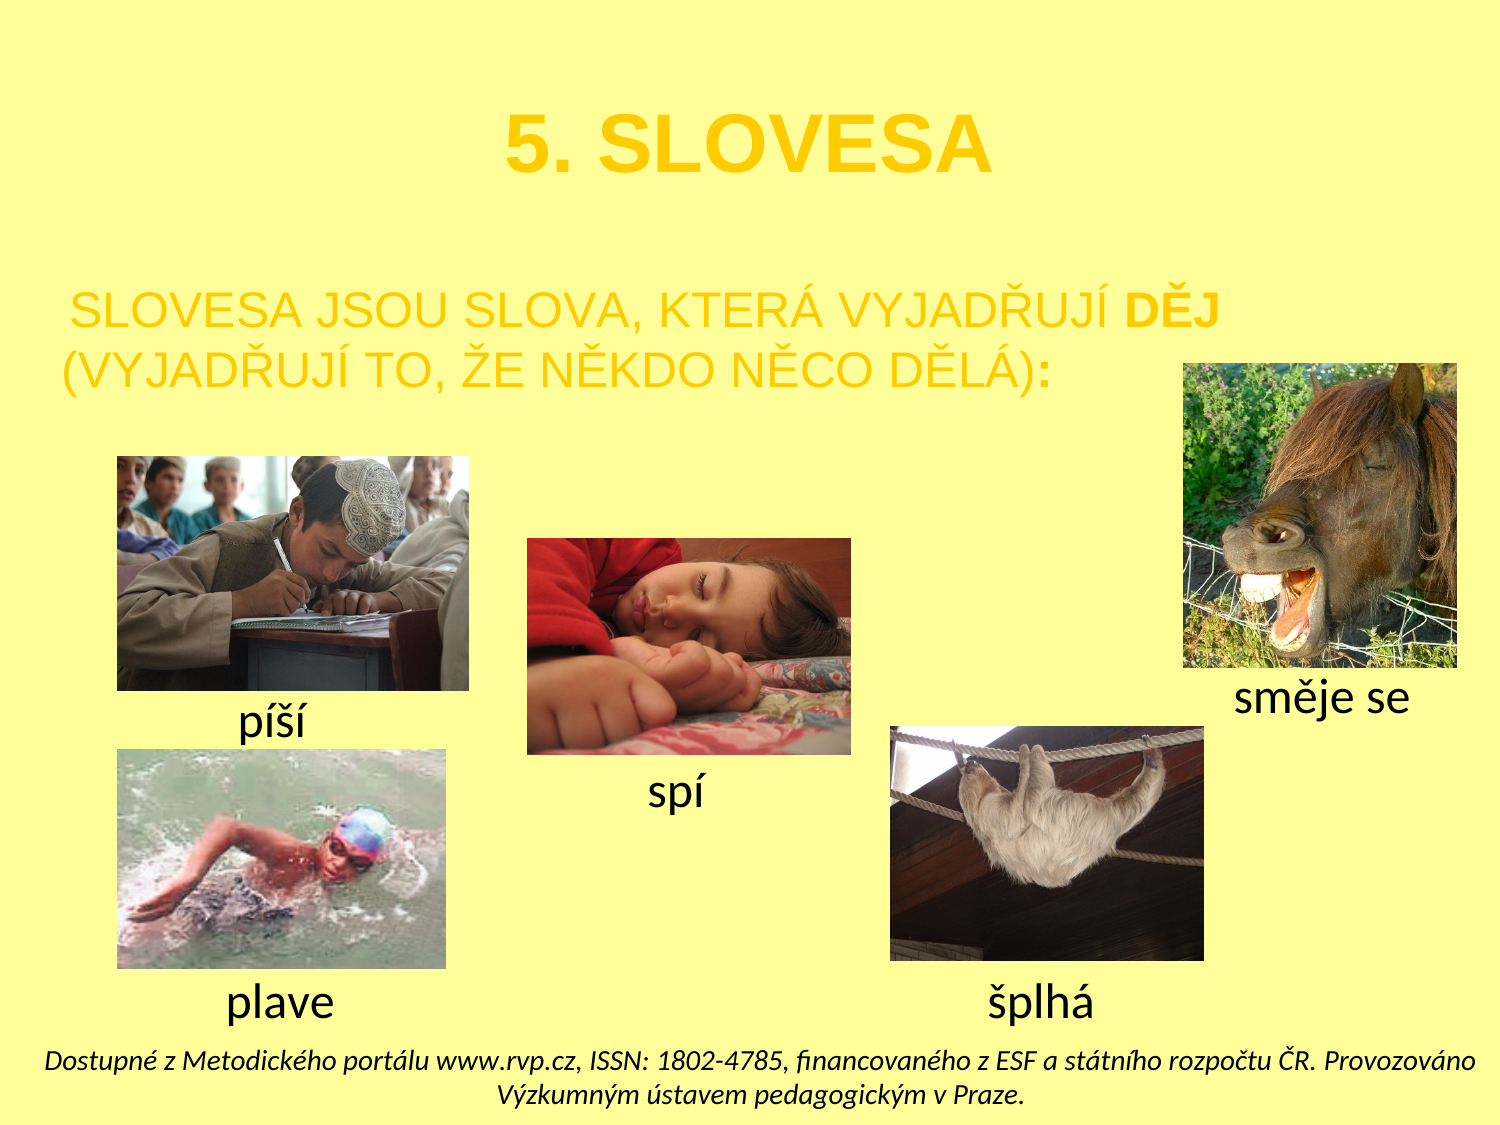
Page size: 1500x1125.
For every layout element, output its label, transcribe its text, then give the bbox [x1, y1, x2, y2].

text_box šplhá [972, 960, 1208, 1033]
picture [890, 726, 1204, 961]
picture [1183, 363, 1457, 668]
picture [117, 749, 446, 969]
text_box plave [210, 969, 446, 1033]
picture [117, 456, 469, 691]
text_box píší [222, 691, 364, 749]
picture [527, 538, 851, 755]
text_box Dostupné z Metodického portálu www.rvp.cz, ISSN: 1802-4785, financovaného z ESF a státního rozpočtu ČR. Provozováno Výzkumným ústavem pedagogickým v Praze. [29, 1033, 1493, 1119]
text_box spí [632, 749, 868, 826]
text_box směje se [1218, 668, 1454, 732]
list SLOVESA JSOU SLOVA, KTERÁ VYJADŘUJÍ DĚJ (VYJADŘUJÍ TO, ŽE NĚKDO NĚCO DĚLÁ): [46, 269, 1397, 1033]
title 5. SLOVESA [75, 45, 1426, 233]
